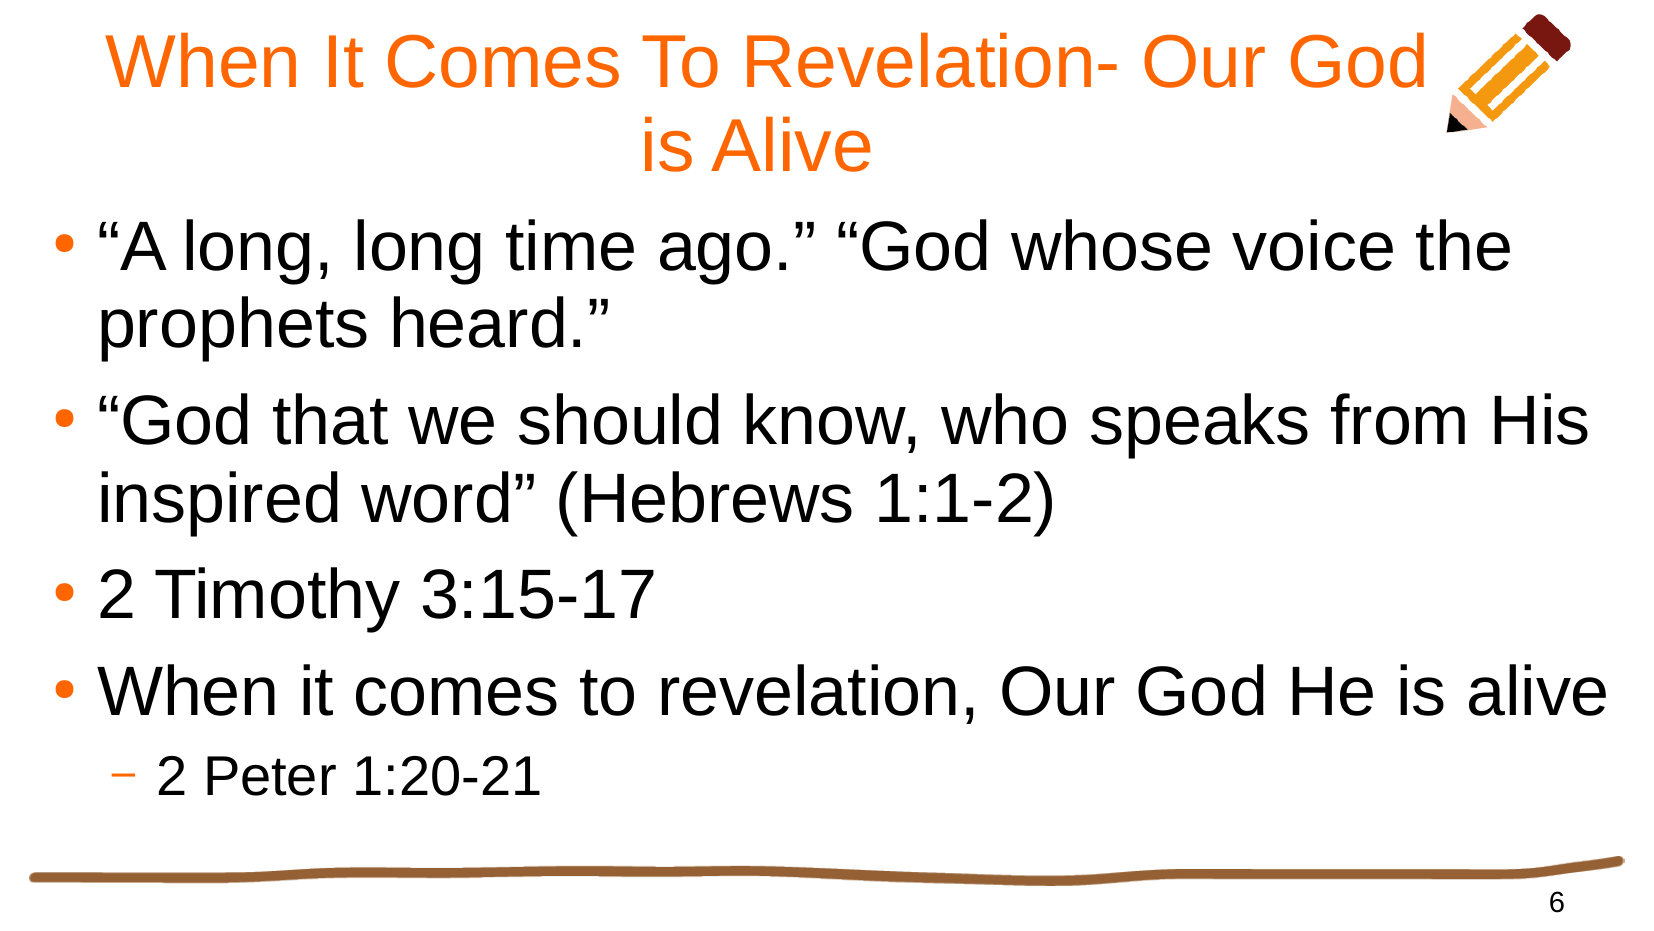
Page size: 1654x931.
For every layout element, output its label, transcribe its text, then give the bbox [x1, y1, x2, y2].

list “A long, long time ago.” “God whose voice the prophets heard.” “God that we should know, who speaks from His inspired word” (Hebrews 1:1-2) 2 Timothy 3:15-17 When it comes to revelation, Our God He is alive 2 Peter 1:20-21 [37, 206, 1613, 857]
picture [29, 856, 1625, 886]
title When It Comes To Revelation- Our God is Alive [88, 19, 1447, 188]
picture [1446, 14, 1571, 133]
